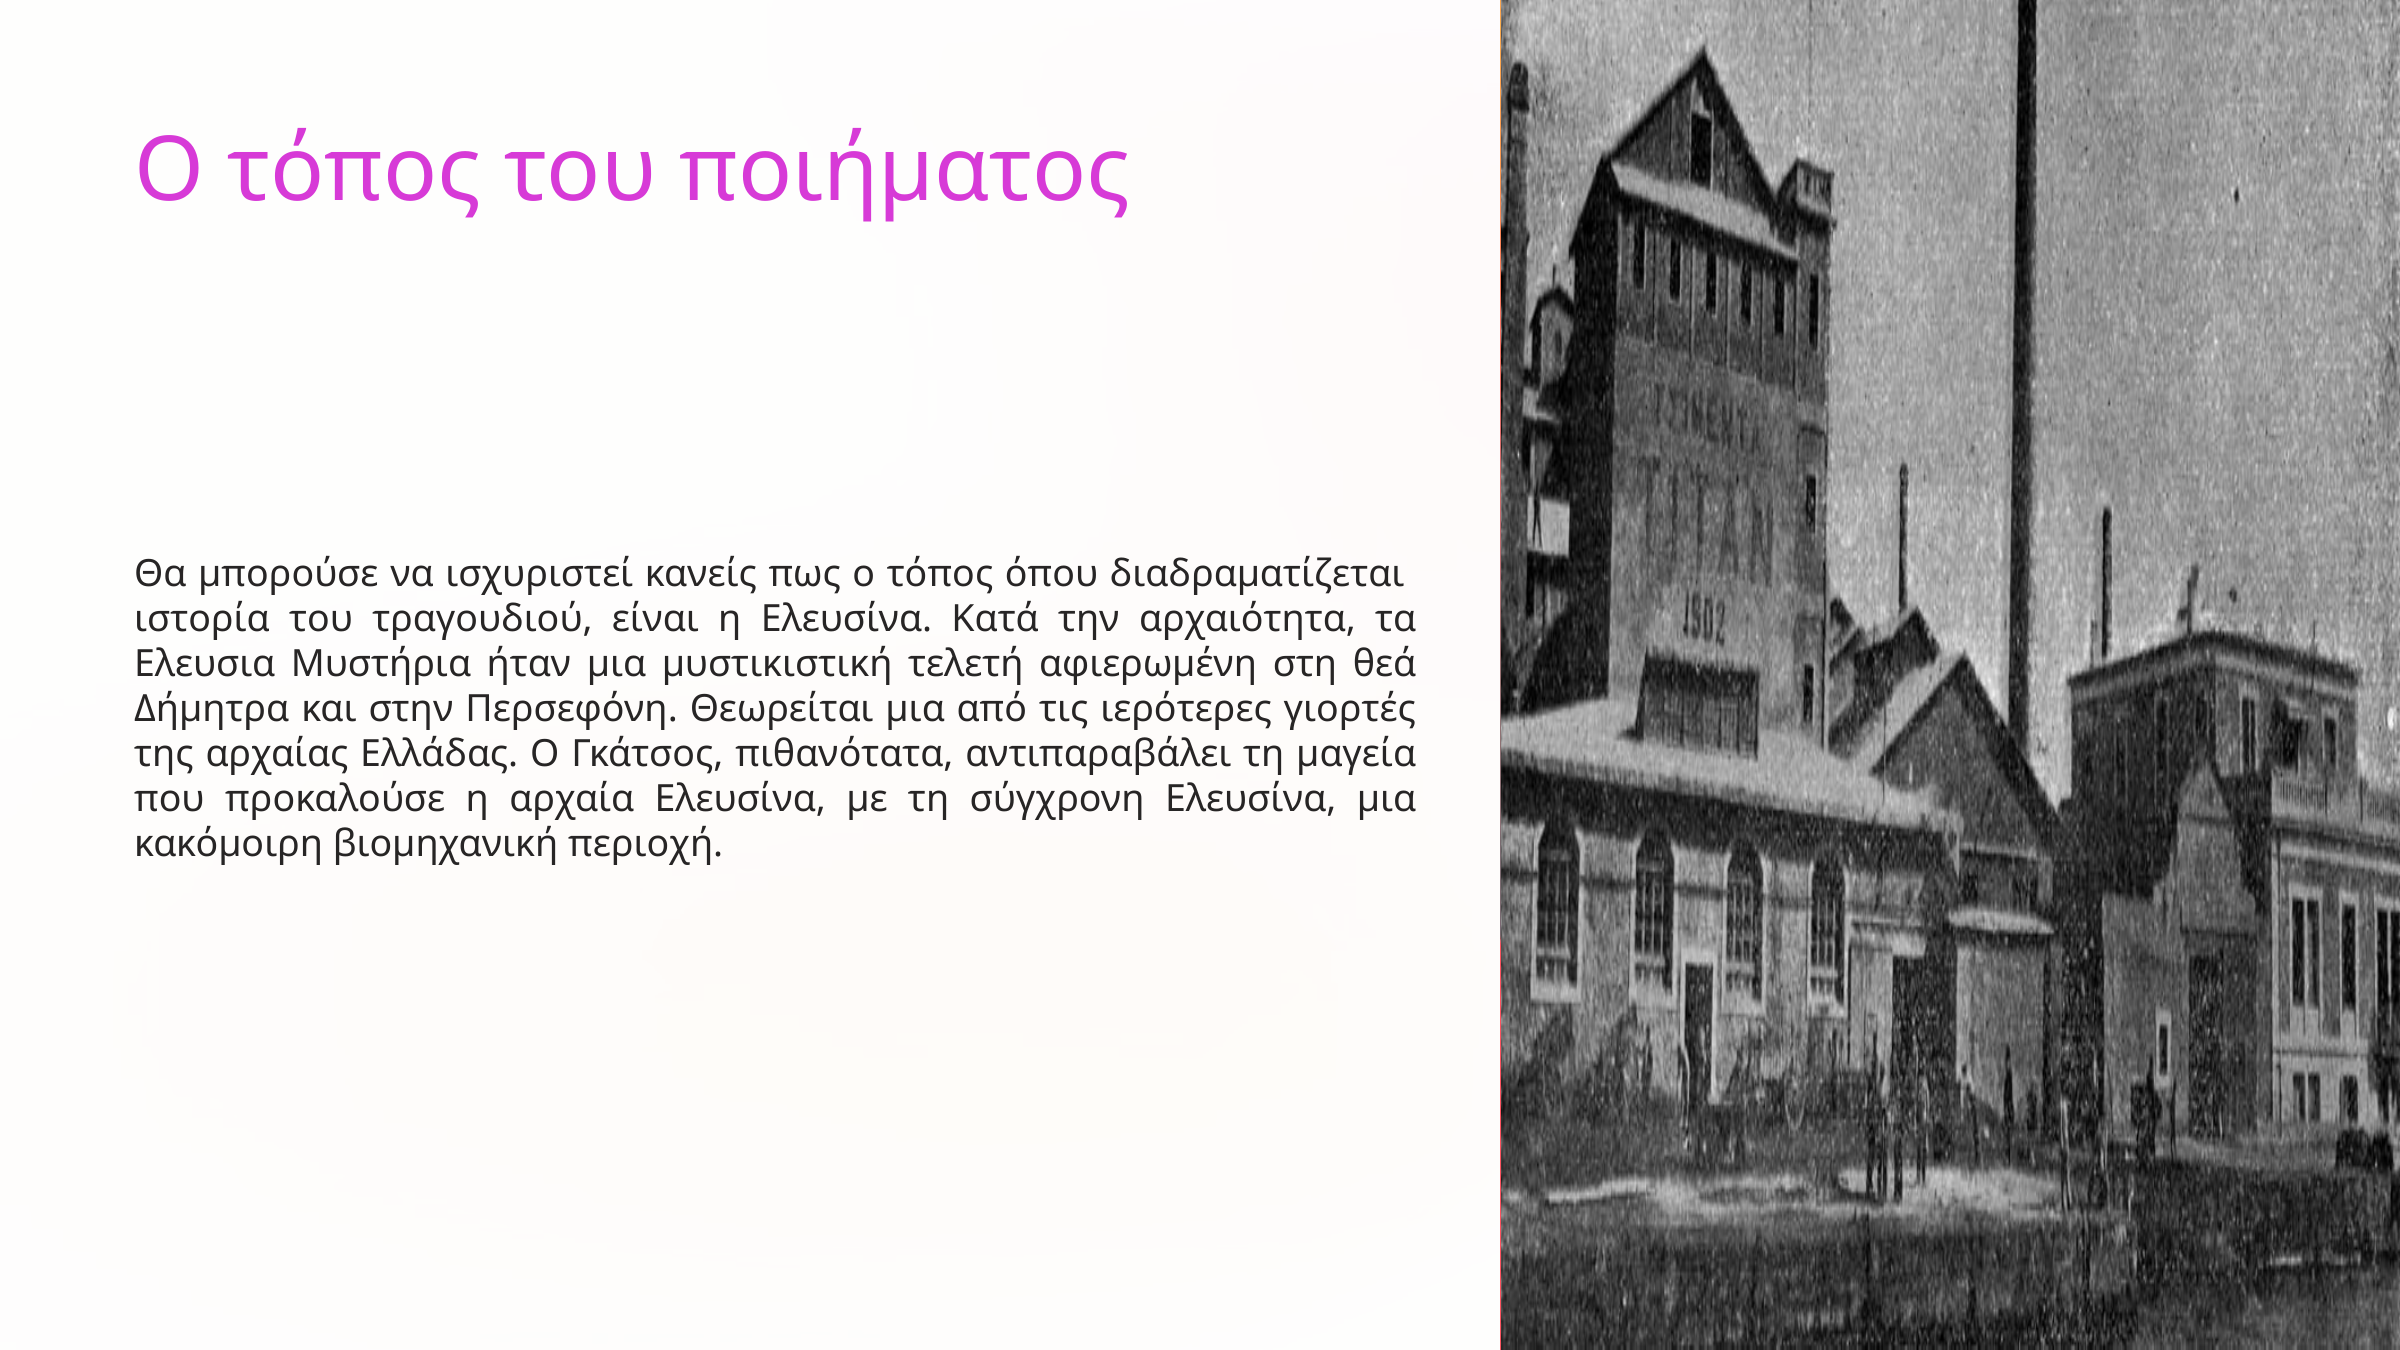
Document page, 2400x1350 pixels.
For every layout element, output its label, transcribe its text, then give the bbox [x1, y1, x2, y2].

text_box Θα μπορούσε να ισχυριστεί κανείς πως ο τόπος όπου διαδραματίζεται ιστορία του τραγουδιού, είναι η Ελευσίνα. Κατά την αρχαιότητα, τα Ελευσια Μυστήρια ήταν μια μυστικιστική τελετή αφιερωμένη στη θεά Δήμητρα και στην Περσεφόνη. Θεωρείται μια από τις ιερότερες γιορτές της αρχαίας Ελλάδας. Ο Γκάτσος, πιθανότατα, αντιπαραβάλει τη μαγεία που προκαλούσε η αρχαία Ελευσίνα, με τη σύγχρονη Ελευσίνα, μια κακόμοιρη βιομηχανική περιοχή. [134, 549, 1418, 734]
picture [1500, 0, 2400, 1350]
text_box Ο τόπος του ποιήματος [134, 105, 1281, 219]
